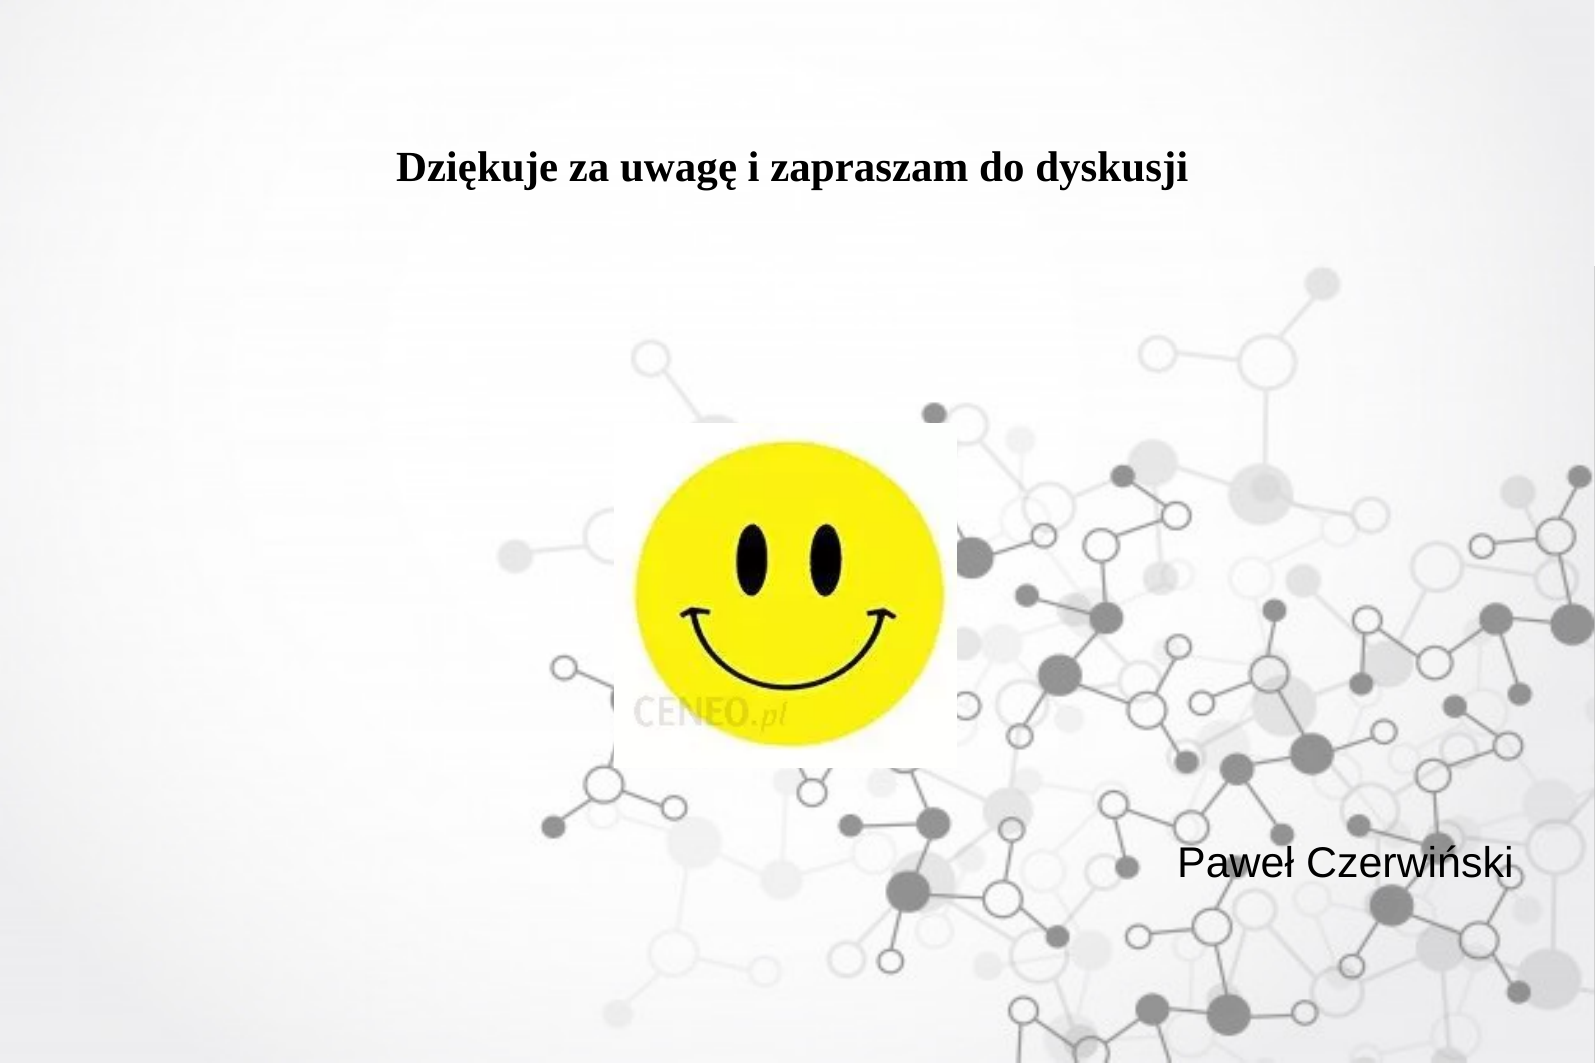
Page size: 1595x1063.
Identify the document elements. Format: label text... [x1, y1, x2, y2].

title Dziękuje za uwagę i zapraszam do dyskusji [117, 78, 1479, 256]
picture [0, 0, 1595, 1063]
subtitle Paweł Czerwiński [590, 732, 1527, 993]
